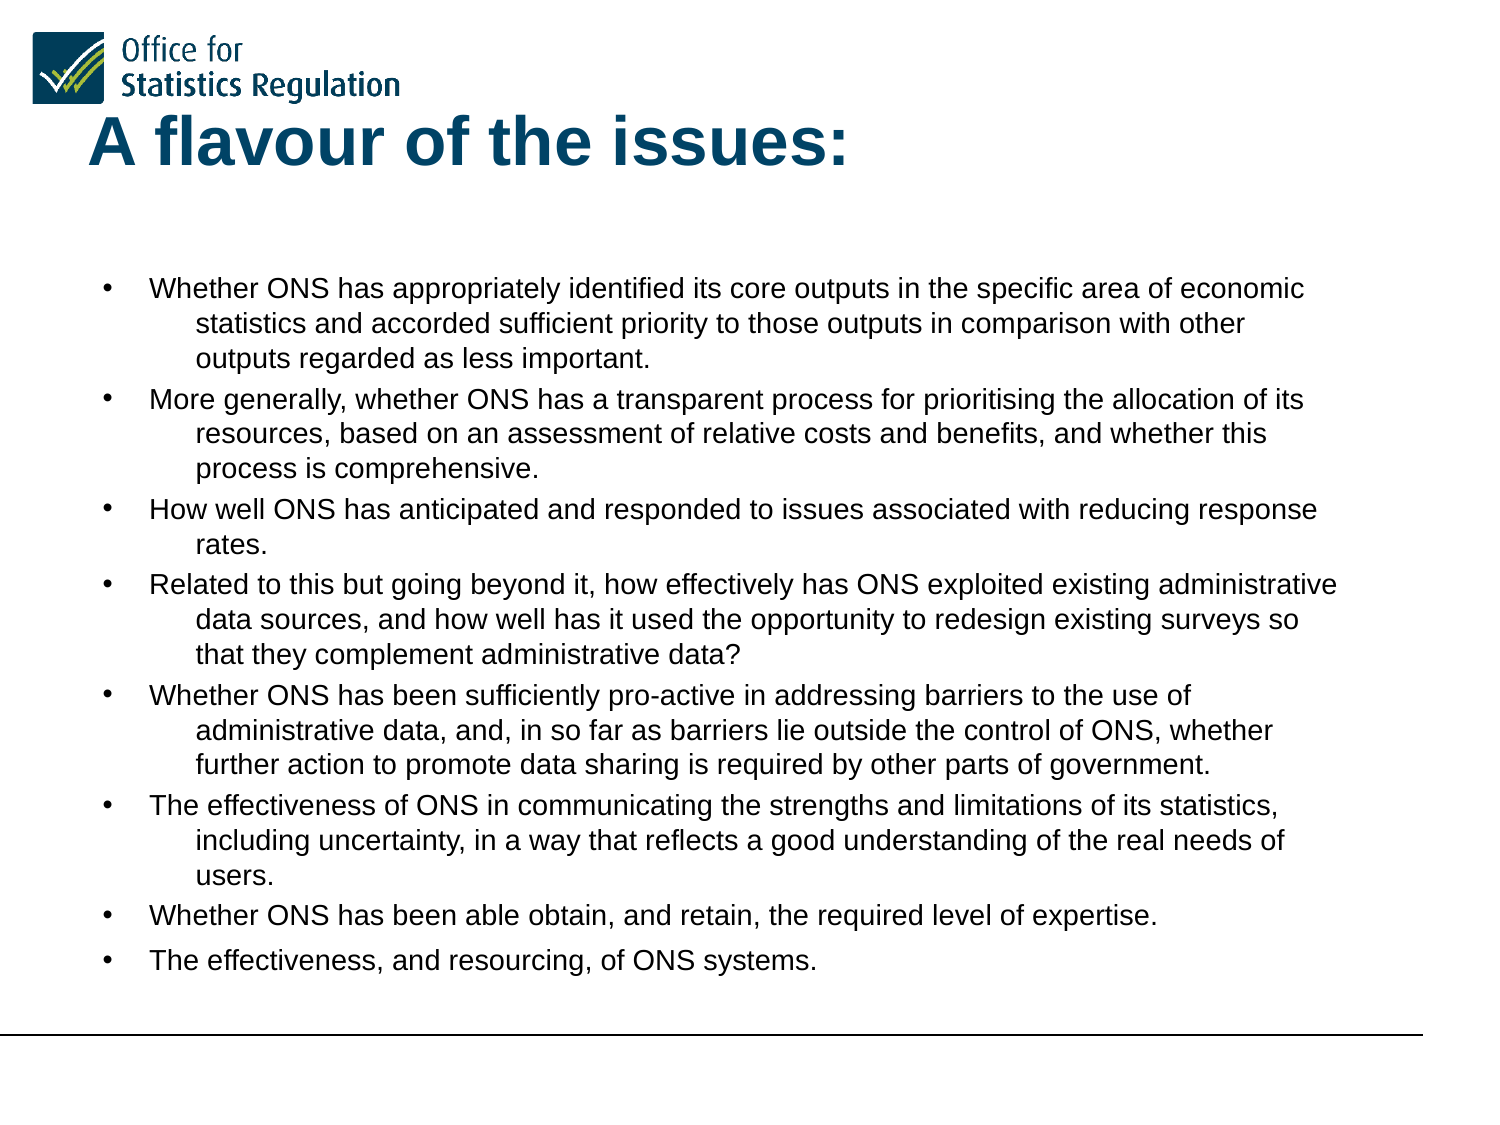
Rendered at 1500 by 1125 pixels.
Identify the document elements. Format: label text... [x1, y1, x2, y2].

title A flavour of the issues: [87, 111, 1362, 222]
list Whether ONS has appropriately identified its core outputs in the specific area of economic statistics and accorded sufficient priority to those outputs in comparison with other outputs regarded as less important. More generally, whether ONS has a transparent process for prioritising the allocation of its resources, based on an assessment of relative costs and benefits, and whether this process is comprehensive. How well ONS has anticipated and responded to issues associated with reducing response rates. Related to this but going beyond it, how effectively has ONS exploited existing administrative data sources, and how well has it used the opportunity to redesign existing surveys so that they complement administrative data? Whether ONS has been sufficiently pro-active in addressing barriers to the use of administrative data, and, in so far as barriers lie outside the control of ONS, whether further action to promote data sharing is required by other parts of government. The effectiveness of ONS in communicating the strengths and limitations of its statistics, including uncertainty, in a way that reflects a good understanding of the real needs of users. Whether ONS has been able obtain, and retain, the required level of expertise. The effectiveness, and resourcing, of ONS systems. [87, 233, 1362, 935]
